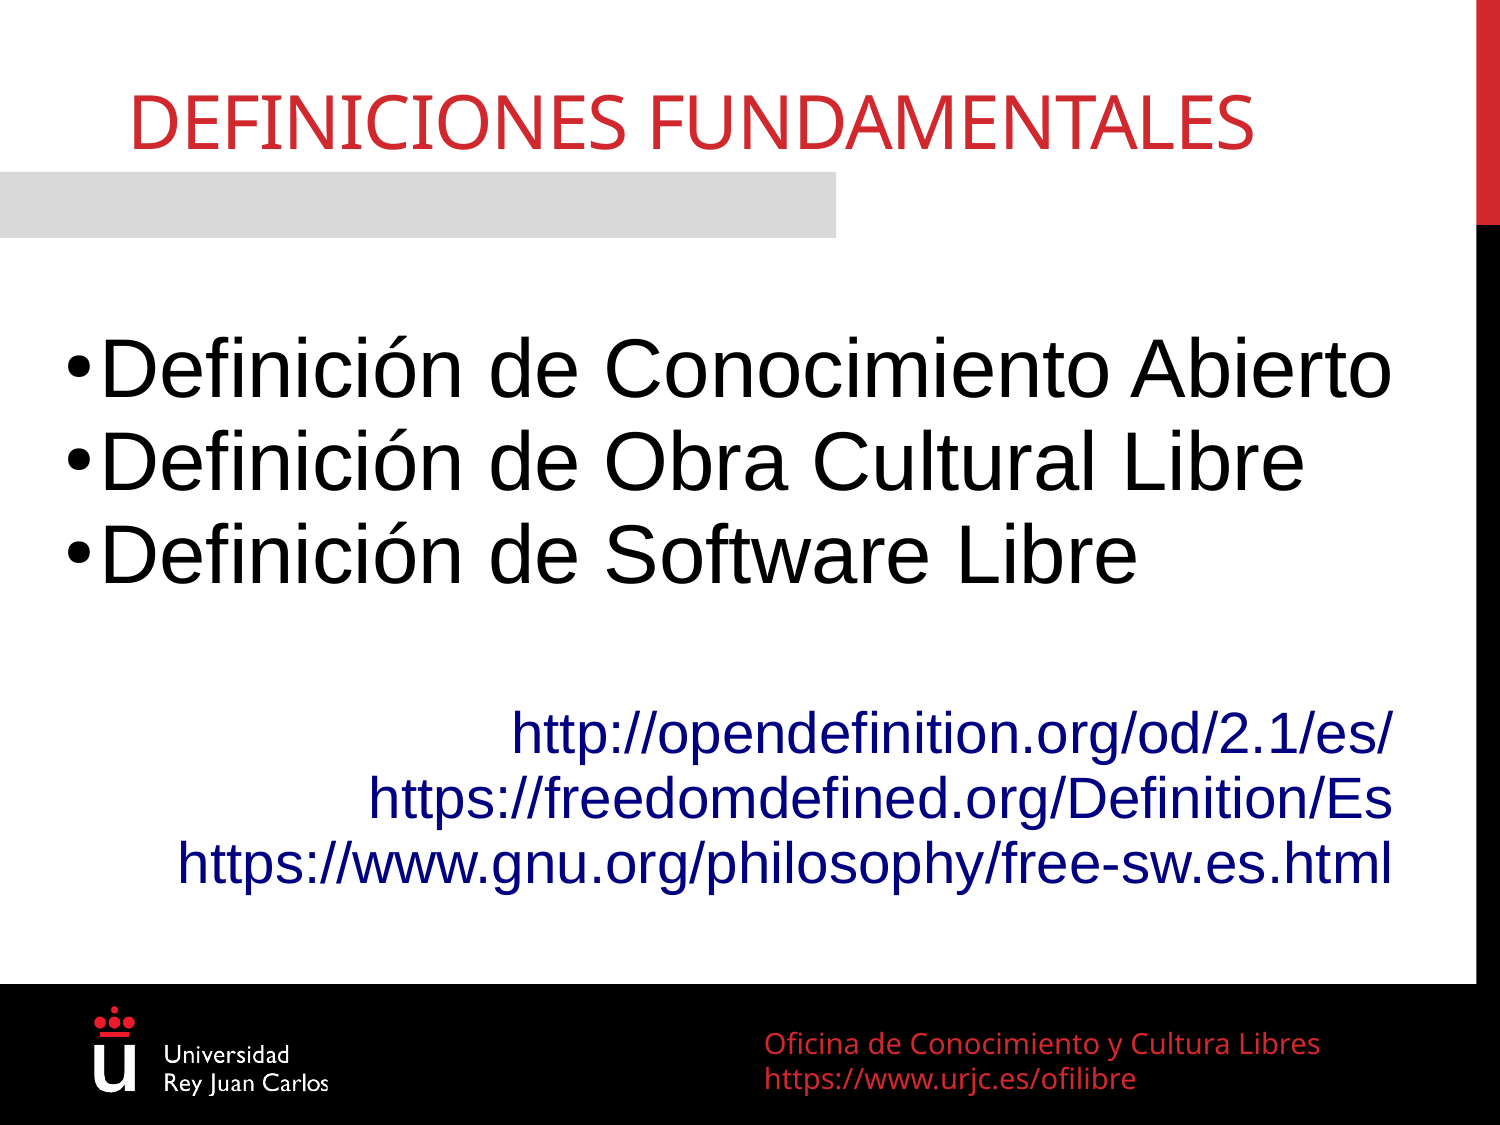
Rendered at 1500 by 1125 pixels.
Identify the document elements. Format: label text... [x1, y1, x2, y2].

text_box Definiciones fundamentales [0, 24, 1326, 172]
text_box http://opendefinition.org/od/2.1/es/ https://freedomdefined.org/Definition/Es https://www.gnu.org/philosophy/free-sw.es.html [162, 693, 1411, 946]
picture [94, 1006, 328, 1096]
text_box [0, 171, 837, 238]
text_box Definición de Conocimiento Abierto Definición de Obra Cultural Libre Definición de Software Libre [49, 314, 1411, 609]
text_box Oficina de Conocimiento y Cultura Libres https://www.urjc.es/ofilibre [748, 1017, 1500, 1125]
text_box [0, 984, 1500, 1125]
